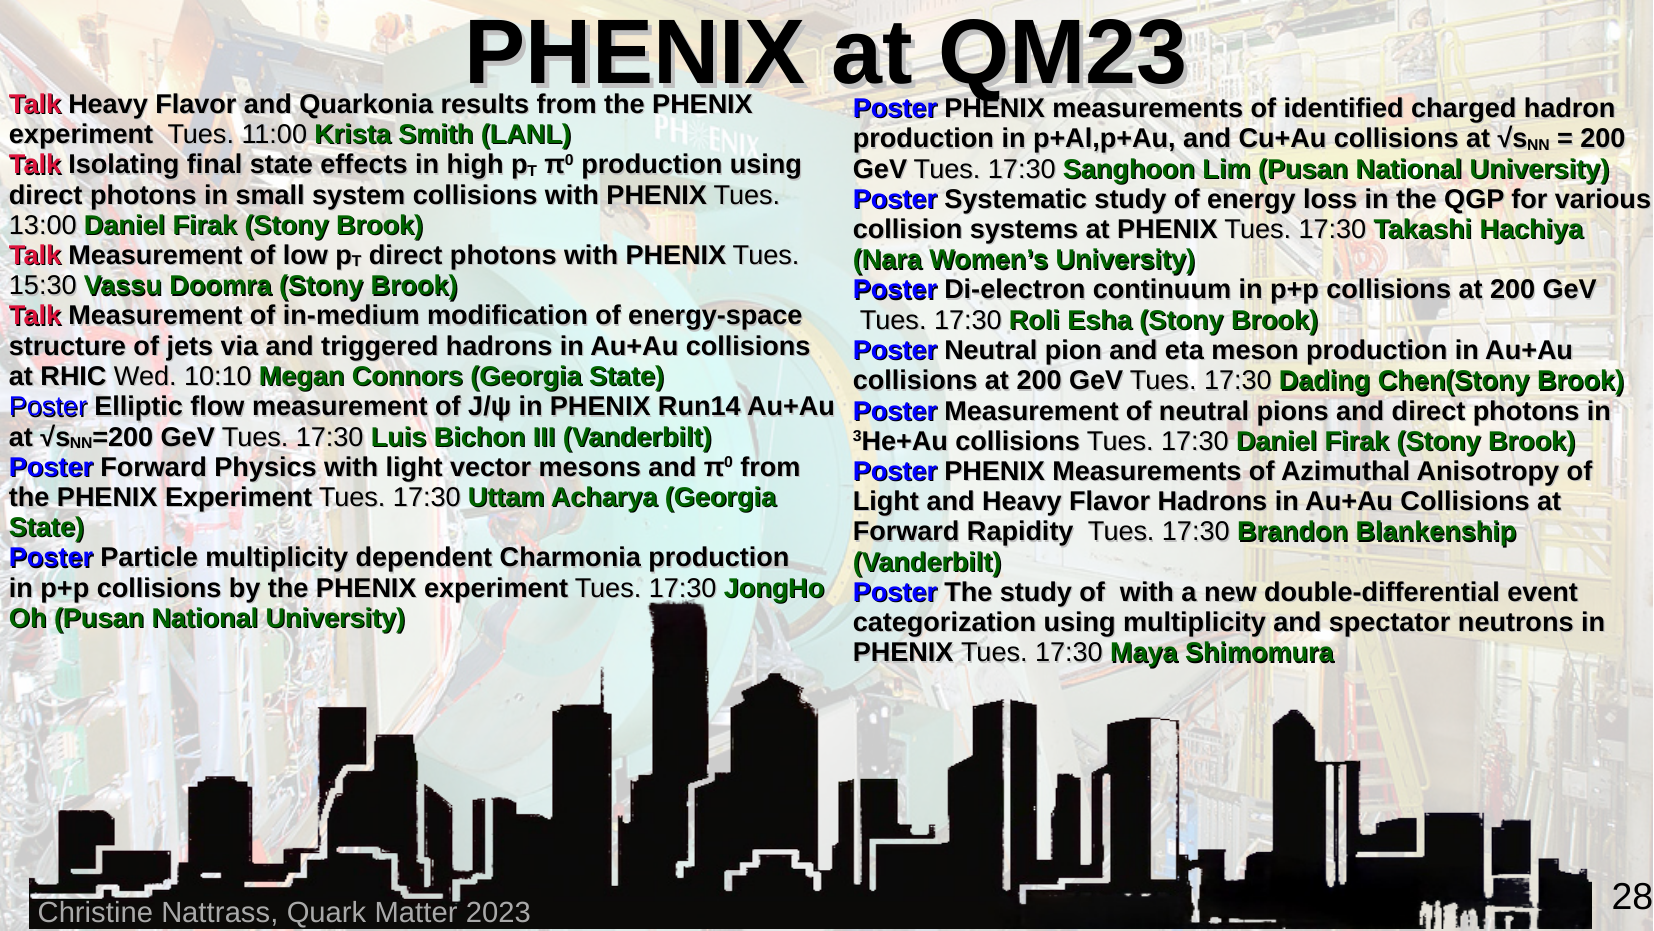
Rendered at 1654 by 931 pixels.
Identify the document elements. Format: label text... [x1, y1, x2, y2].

text_box Talk Heavy Flavor and Quarkonia results from the PHENIX experiment Tues. 11:00 Krista Smith (LANL) Talk Isolating final state effects in high pT π0 production using direct photons in small system collisions with PHENIX Tues. 13:00 Daniel Firak (Stony Brook) Talk Measurement of low pT direct photons with PHENIX Tues. 15:30 Vassu Doomra (Stony Brook) Talk Measurement of in-medium modification of energy-space structure of jets via and triggered hadrons in Au+Au collisions at RHIC Wed. 10:10 Megan Connors (Georgia State) Poster Elliptic flow measurement of J/ψ in PHENIX Run14 Au+Au at √sNN=200 GeV Tues. 17:30 Luis Bichon III (Vanderbilt) Poster Forward Physics with light vector mesons and π0 from the PHENIX Experiment Tues. 17:30 Uttam Acharya (Georgia State) Poster Particle multiplicity dependent Charmonia production in p+p collisions by the PHENIX experiment Tues. 17:30 JongHo Oh (Pusan National University) [0, 81, 859, 641]
title PHENIX at QM23 [82, 0, 1571, 85]
text_box Poster PHENIX measurements of identified charged hadron production in p+Al,p+Au, and Cu+Au collisions at √sNN = 200 GeV Tues. 17:30 Sanghoon Lim (Pusan National University) Poster Systematic study of energy loss in the QGP for various collision systems at PHENIX Tues. 17:30 Takashi Hachiya (Nara Women’s University) Poster Di-electron continuum in p+p collisions at 200 GeV Tues. 17:30 Roli Esha (Stony Brook) Poster Neutral pion and eta meson production in Au+Au collisions at 200 GeV Tues. 17:30 Dading Chen(Stony Brook) Poster Measurement of neutral pions and direct photons in 3He+Au collisions Tues. 17:30 Daniel Firak (Stony Brook) Poster PHENIX Measurements of Azimuthal Anisotropy of Light and Heavy Flavor Hadrons in Au+Au Collisions at Forward Rapidity Tues. 17:30 Brandon Blankenship (Vanderbilt) Poster The study of with a new double-differential event categorization using multiplicity and spectator neutrons in PHENIX Tues. 17:30 Maya Shimomura [838, 85, 1654, 736]
picture [29, 641, 1592, 929]
